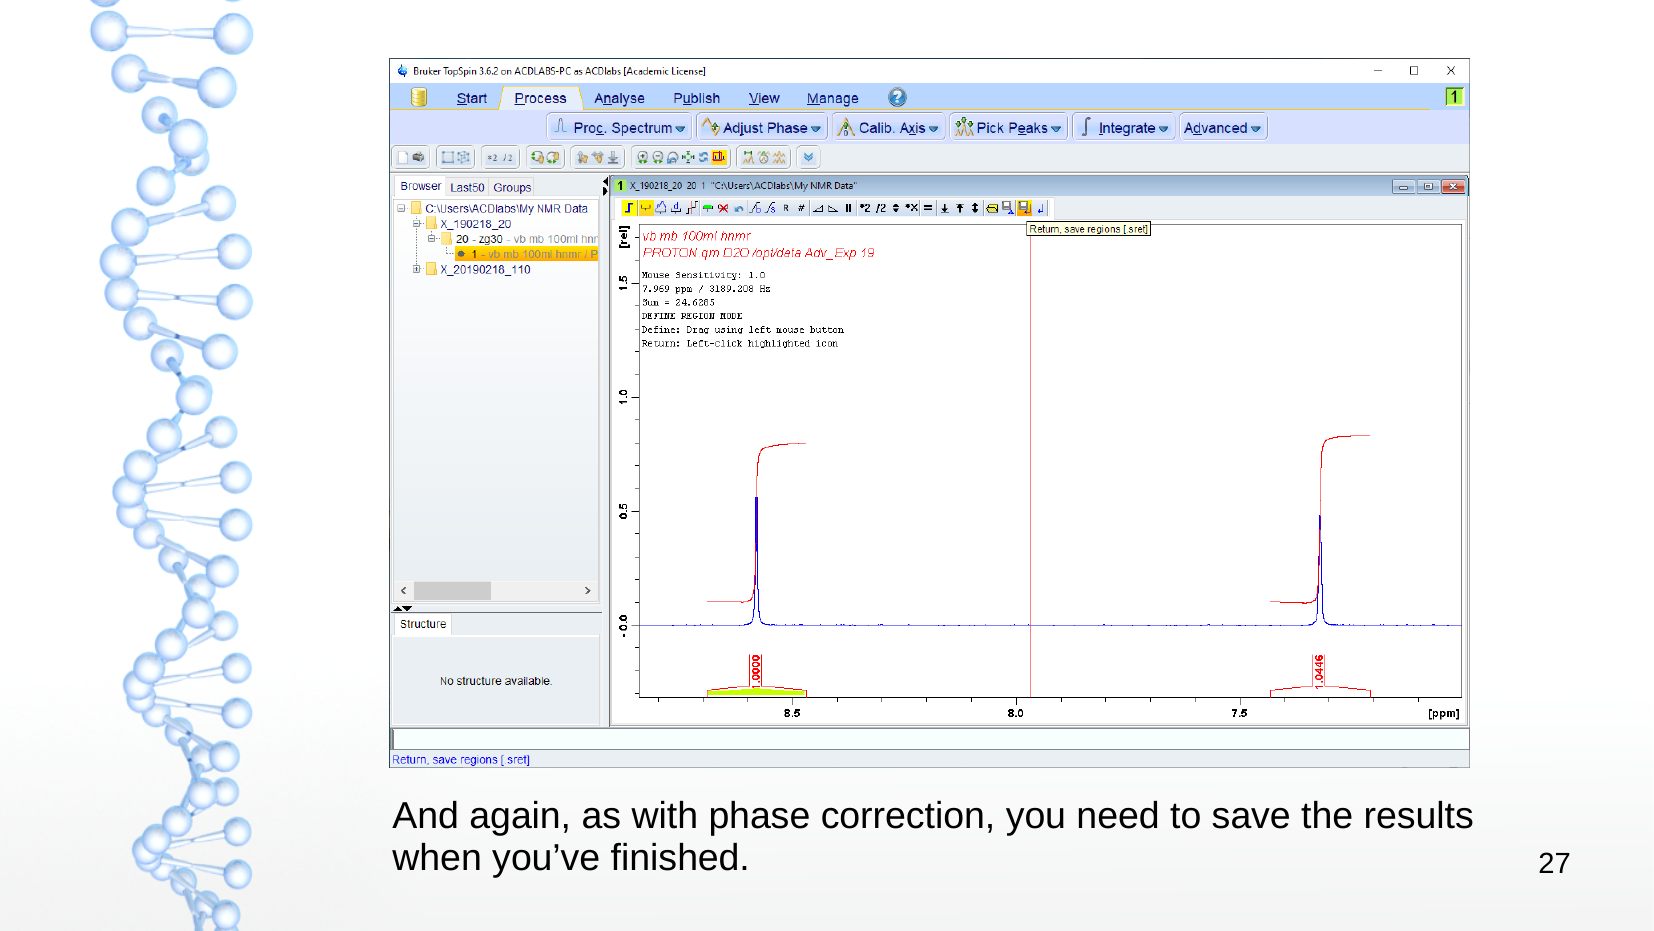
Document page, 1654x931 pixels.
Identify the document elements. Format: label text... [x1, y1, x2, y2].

text_box And again, as with phase correction, you need to save the results when you’ve finished. [377, 787, 1501, 886]
picture [0, 0, 1654, 931]
